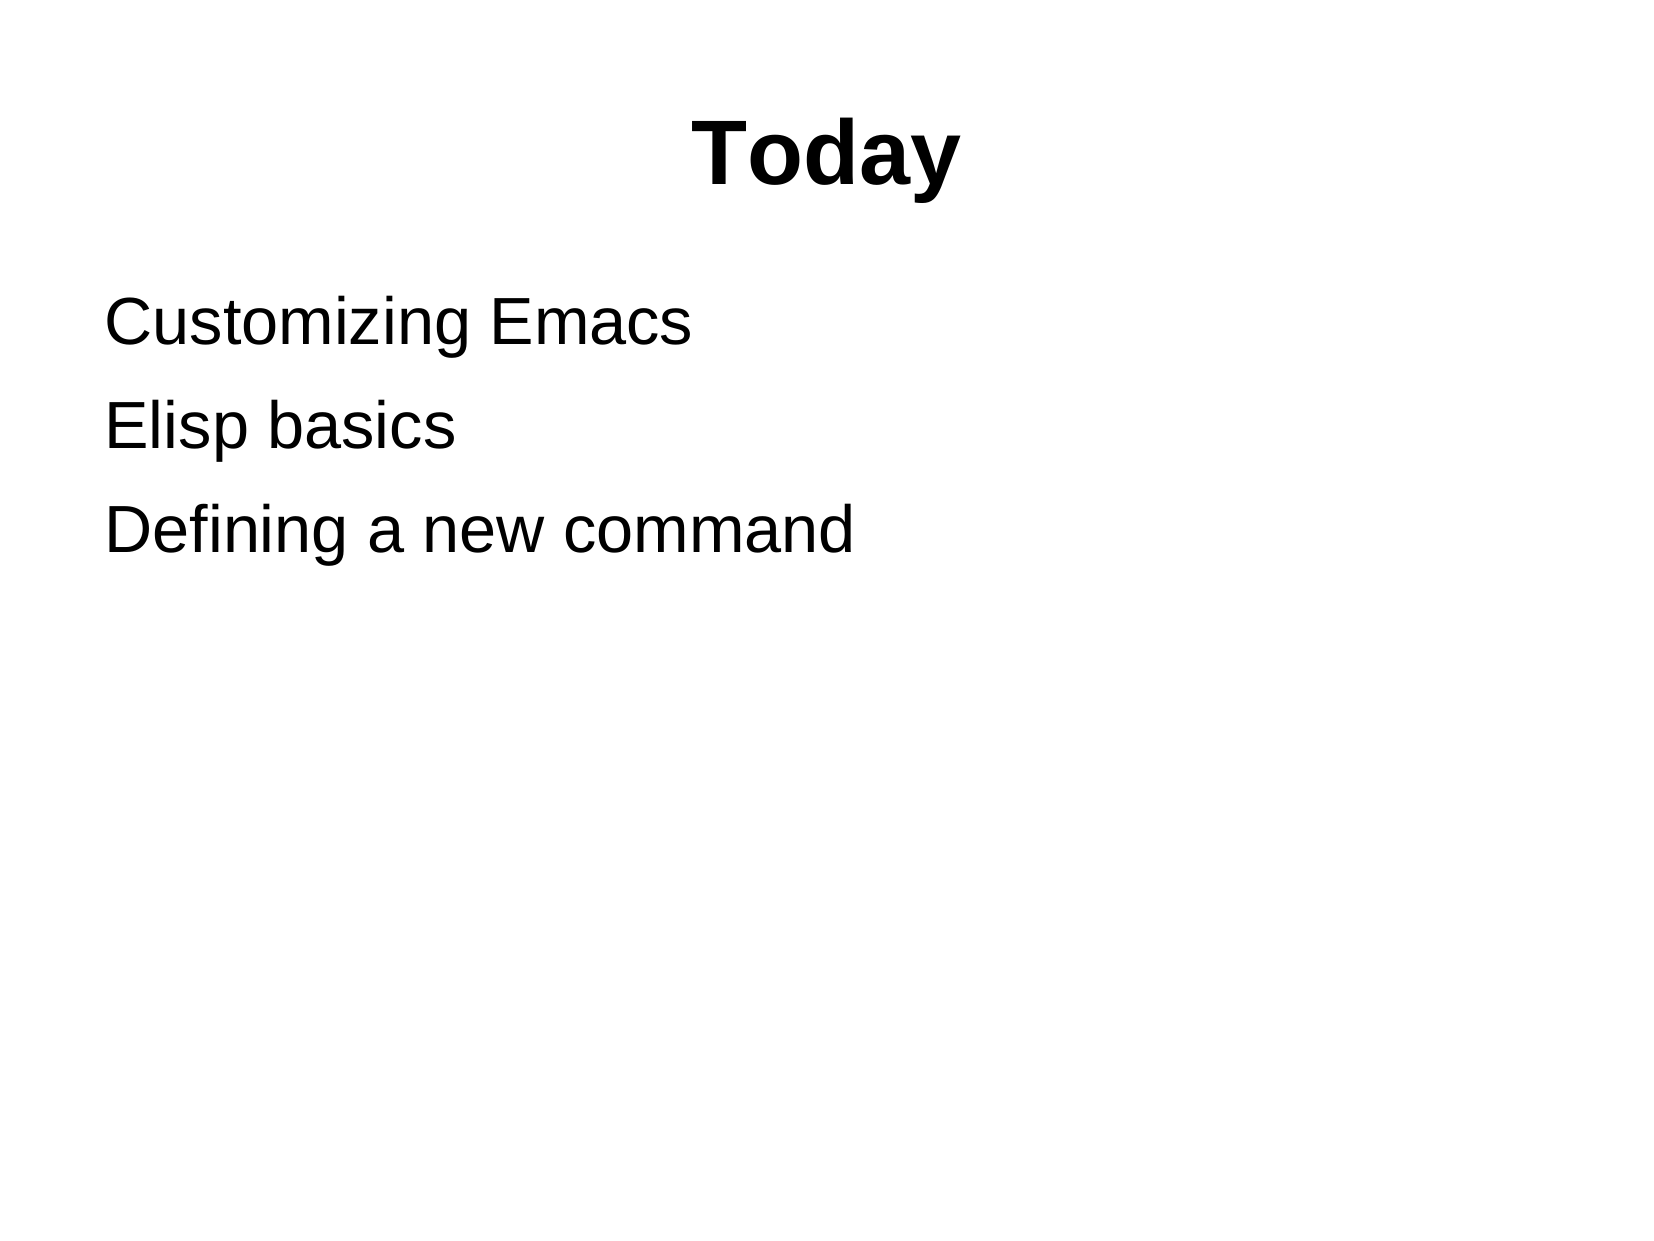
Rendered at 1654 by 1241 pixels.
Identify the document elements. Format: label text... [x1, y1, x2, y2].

title Today [82, 56, 1571, 250]
list Customizing Emacs Elisp basics Defining a new command [86, 283, 1576, 1088]
